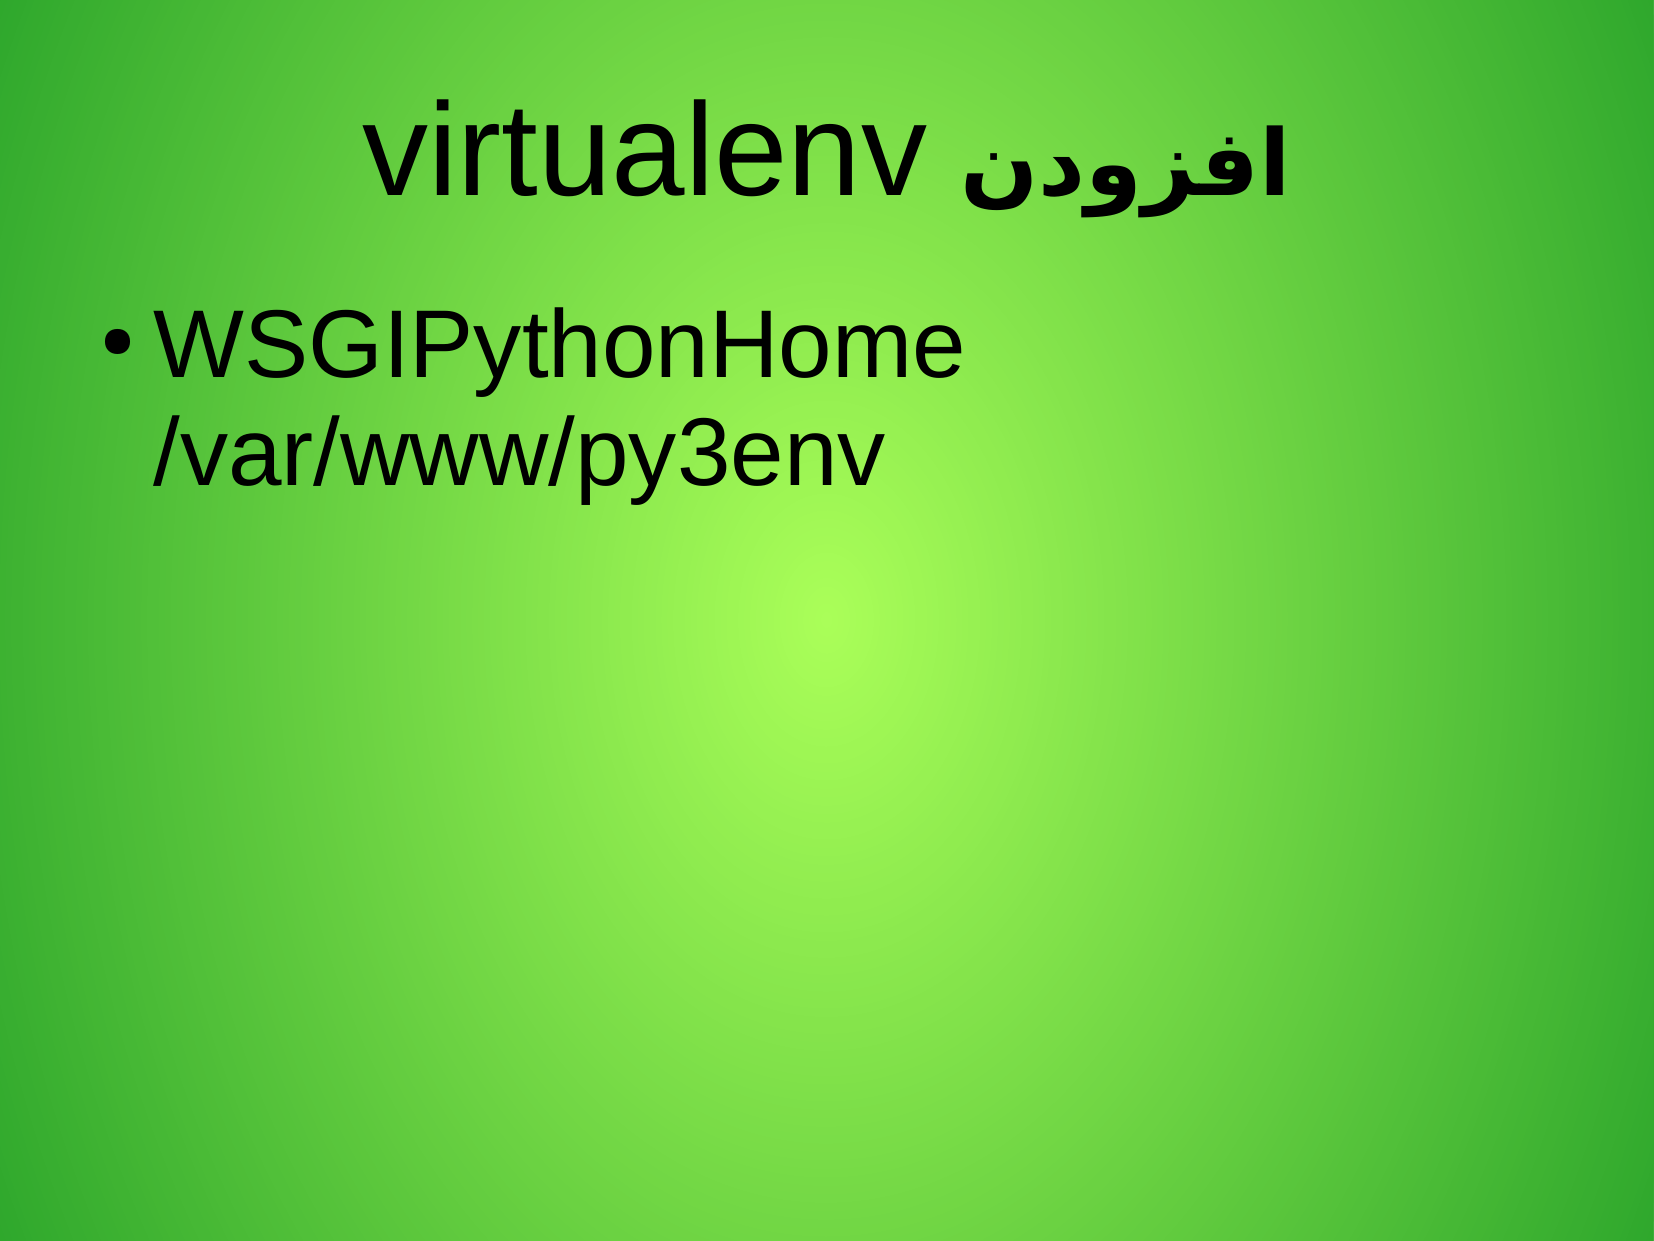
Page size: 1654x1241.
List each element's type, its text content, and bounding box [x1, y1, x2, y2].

list WSGIPythonHome /var/www/py3env [82, 290, 1571, 1010]
title افزودن virtualenv [82, 47, 1571, 252]
